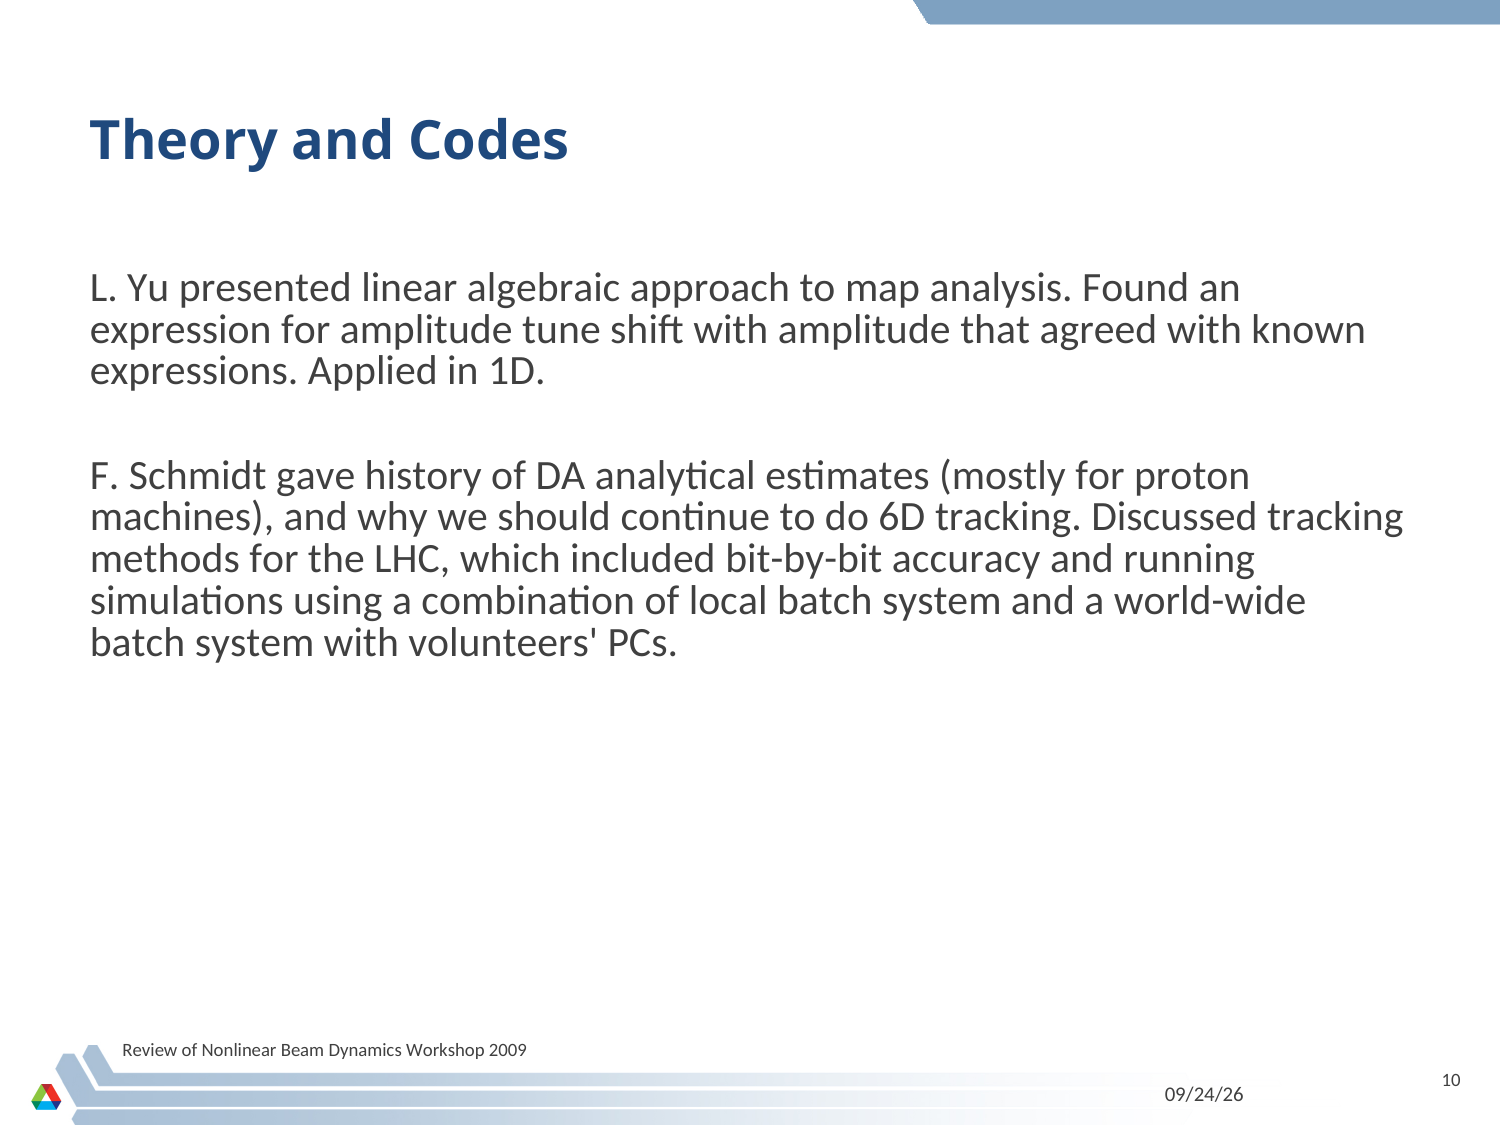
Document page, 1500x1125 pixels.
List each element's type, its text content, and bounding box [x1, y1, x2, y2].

list L. Yu presented linear algebraic approach to map analysis. Found an expression for amplitude tune shift with amplitude that agreed with known expressions. Applied in 1D. F. Schmidt gave history of DA analytical estimates (mostly for proton machines), and why we should continue to do 6D tracking. Discussed tracking methods for the LHC, which included bit-by-bit accuracy and running simulations using a combination of local batch system and a world-wide batch system with volunteers' PCs. [75, 262, 1426, 1006]
picture [0, 1037, 1500, 1125]
picture [0, 0, 1500, 26]
title Theory and Codes [75, 44, 1426, 233]
